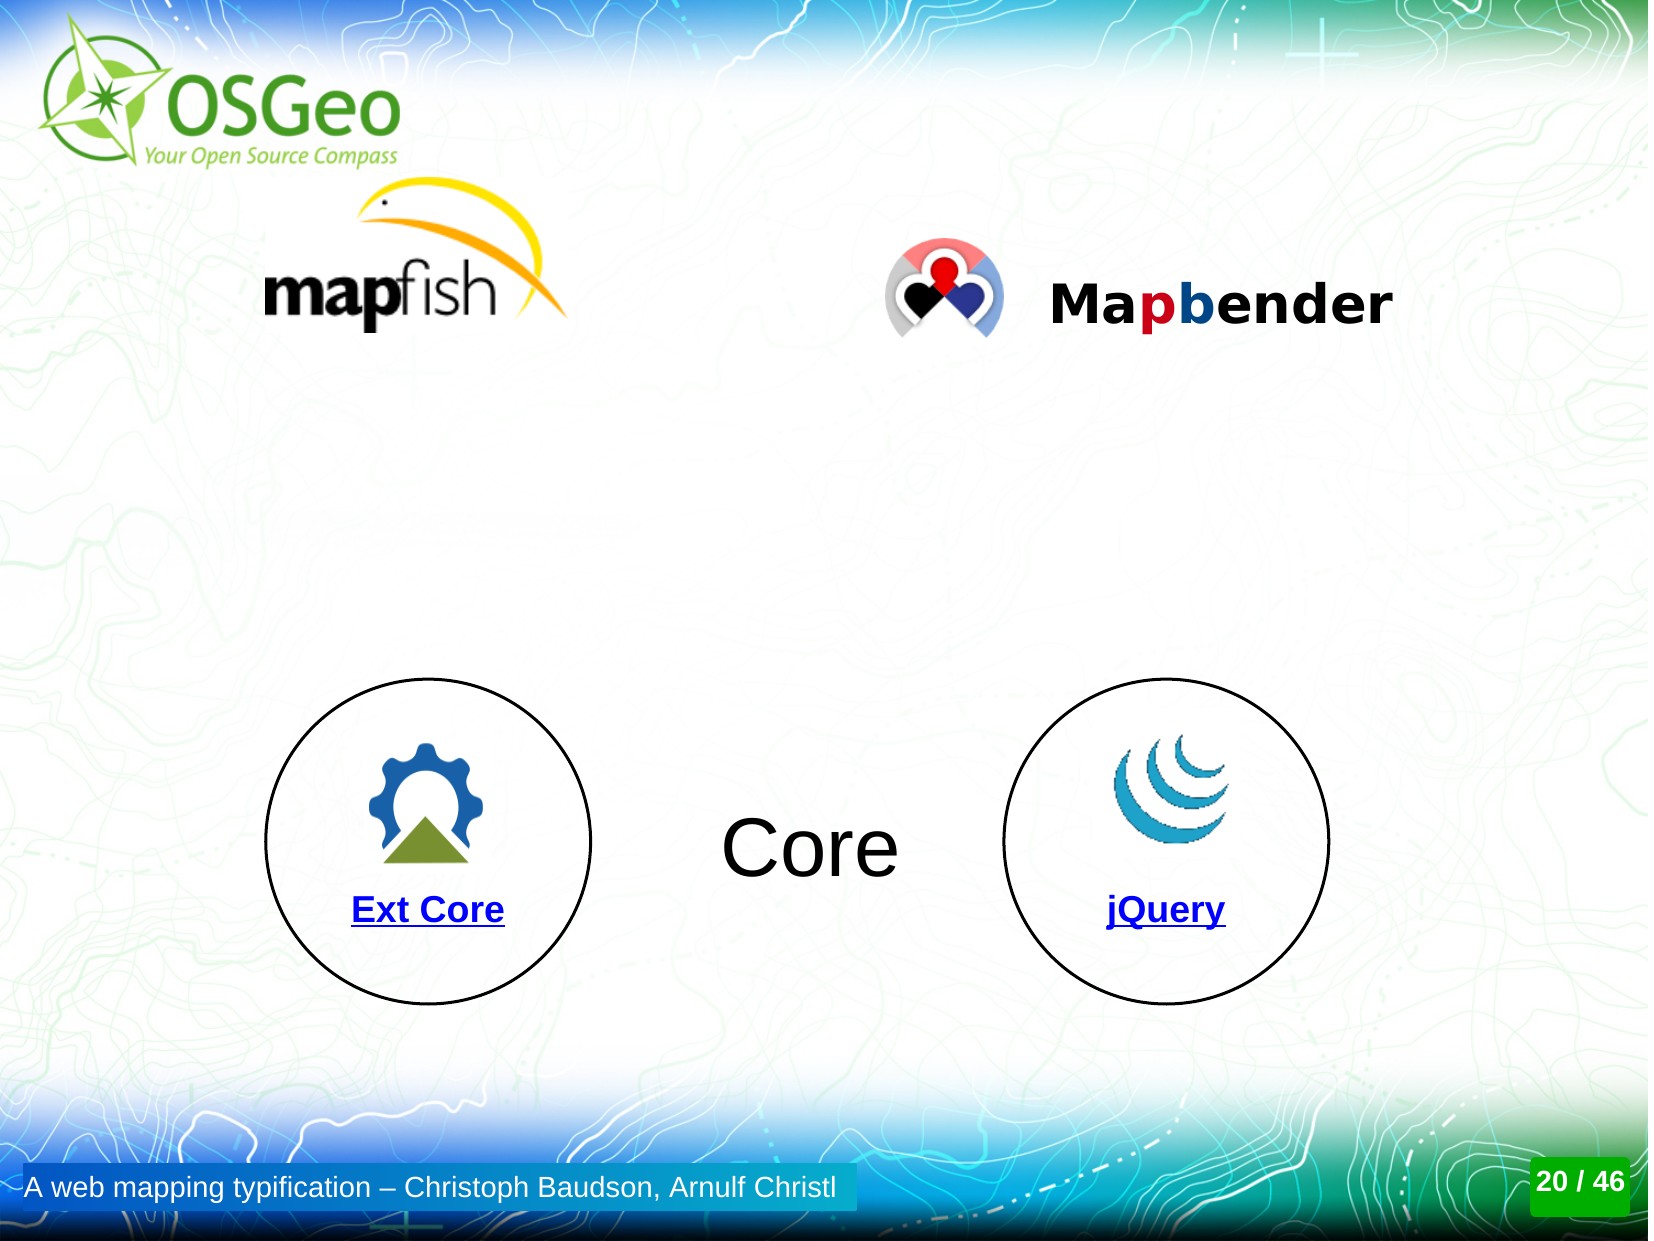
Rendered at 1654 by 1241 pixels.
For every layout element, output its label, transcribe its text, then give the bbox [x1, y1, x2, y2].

text_box [265, 679, 591, 1004]
text_box [1003, 679, 1329, 1004]
text_box jQuery [1092, 881, 1241, 945]
picture [0, 0, 1648, 1241]
text_box Mapbender [1033, 265, 1469, 355]
text_box Ext Core [336, 881, 520, 945]
text_box Core [705, 236, 916, 974]
